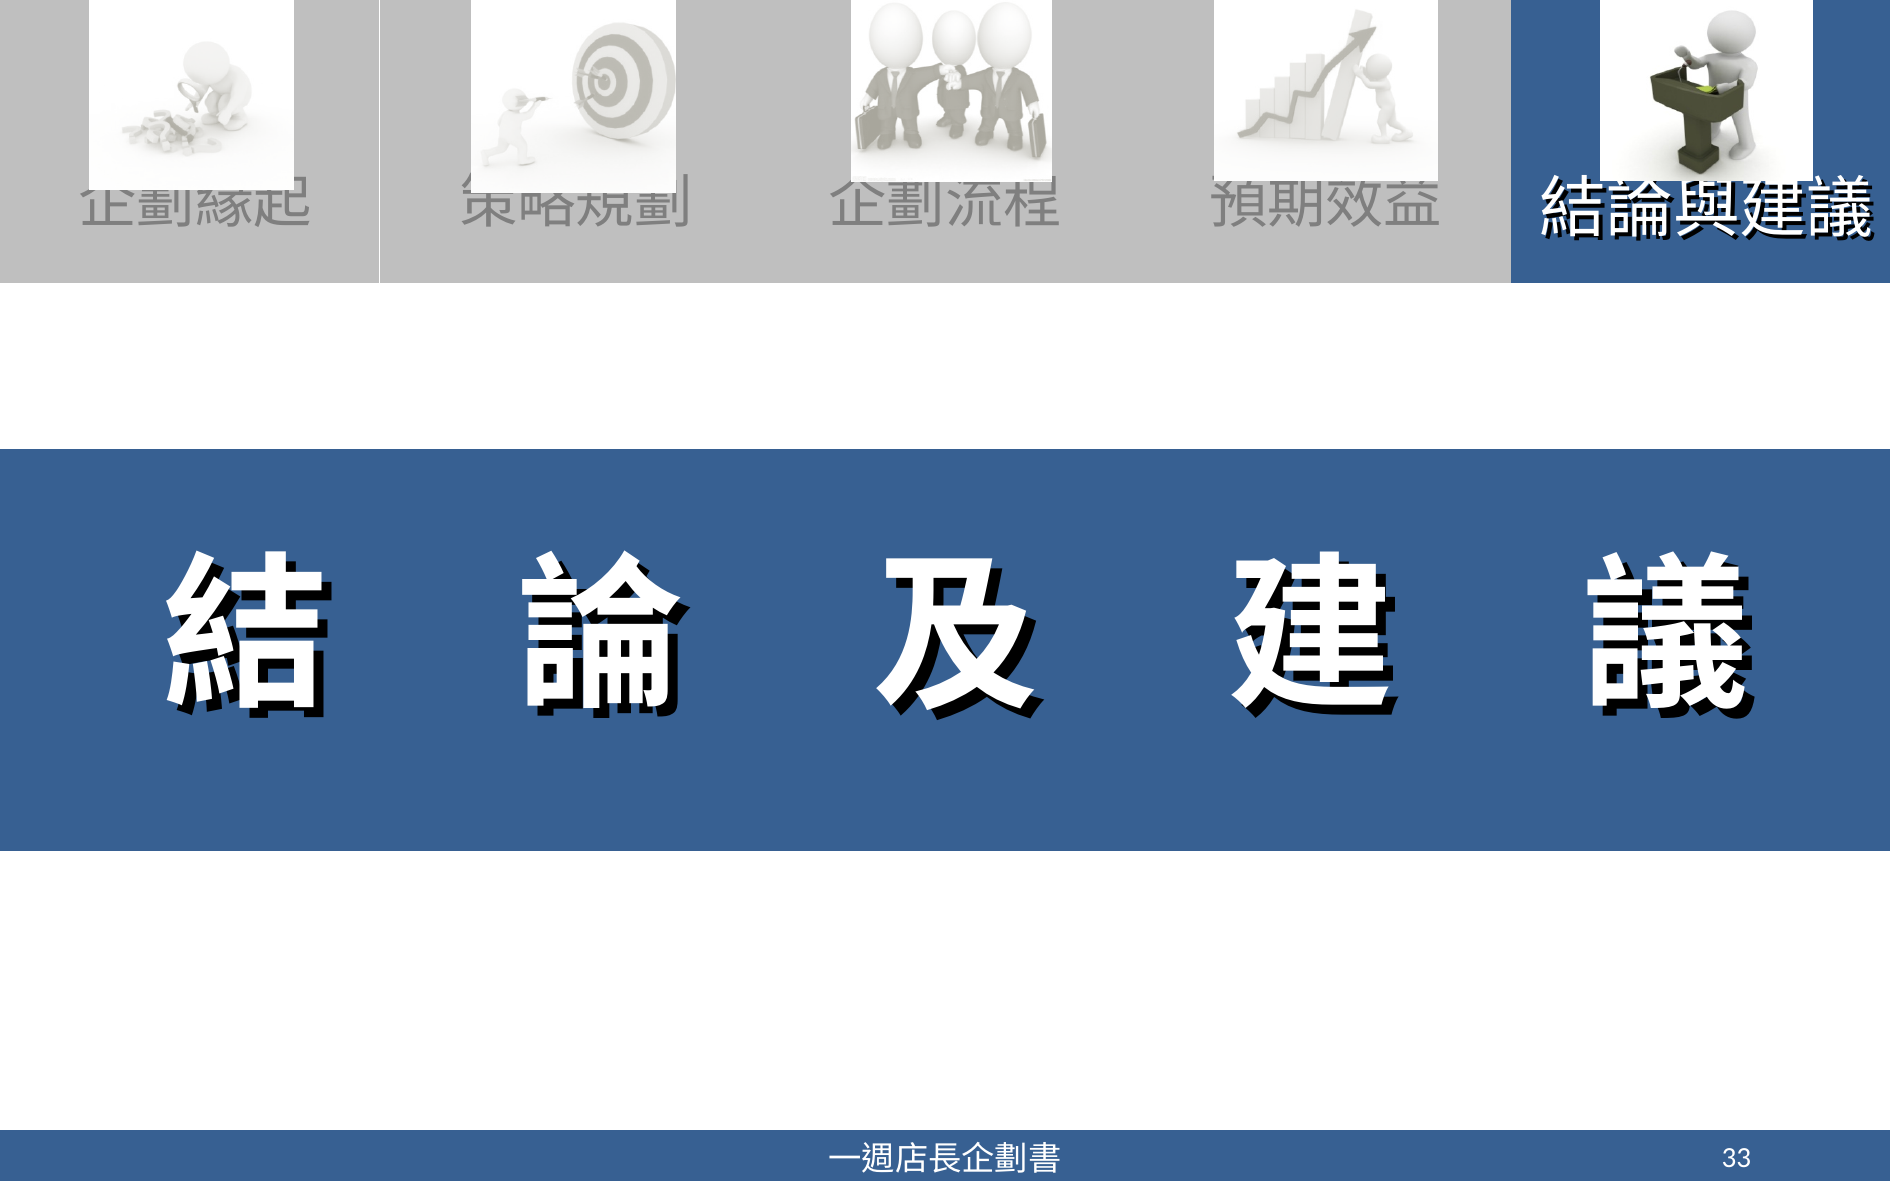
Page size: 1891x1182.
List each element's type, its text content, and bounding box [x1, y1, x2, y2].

text_box 企劃緣起 [42, 157, 348, 243]
text_box [0, 0, 379, 283]
picture [471, 0, 676, 193]
text_box 33 [1706, 1130, 1891, 1182]
text_box [0, 449, 1890, 851]
text_box 策略規劃 [417, 157, 735, 243]
text_box 一週店長企劃書 [0, 1130, 1706, 1181]
text_box [380, 0, 1890, 283]
text_box 企劃流程 [781, 157, 1110, 243]
picture [89, 0, 294, 190]
text_box 結 論 及 建 議 [42, 519, 1871, 737]
text_box 預期效益 [1179, 157, 1473, 243]
picture [1600, 0, 1813, 181]
text_box 結論與建議 [1523, 157, 1891, 253]
picture [1214, 0, 1438, 181]
text_box [1813, 0, 1890, 157]
picture [851, 0, 1052, 182]
